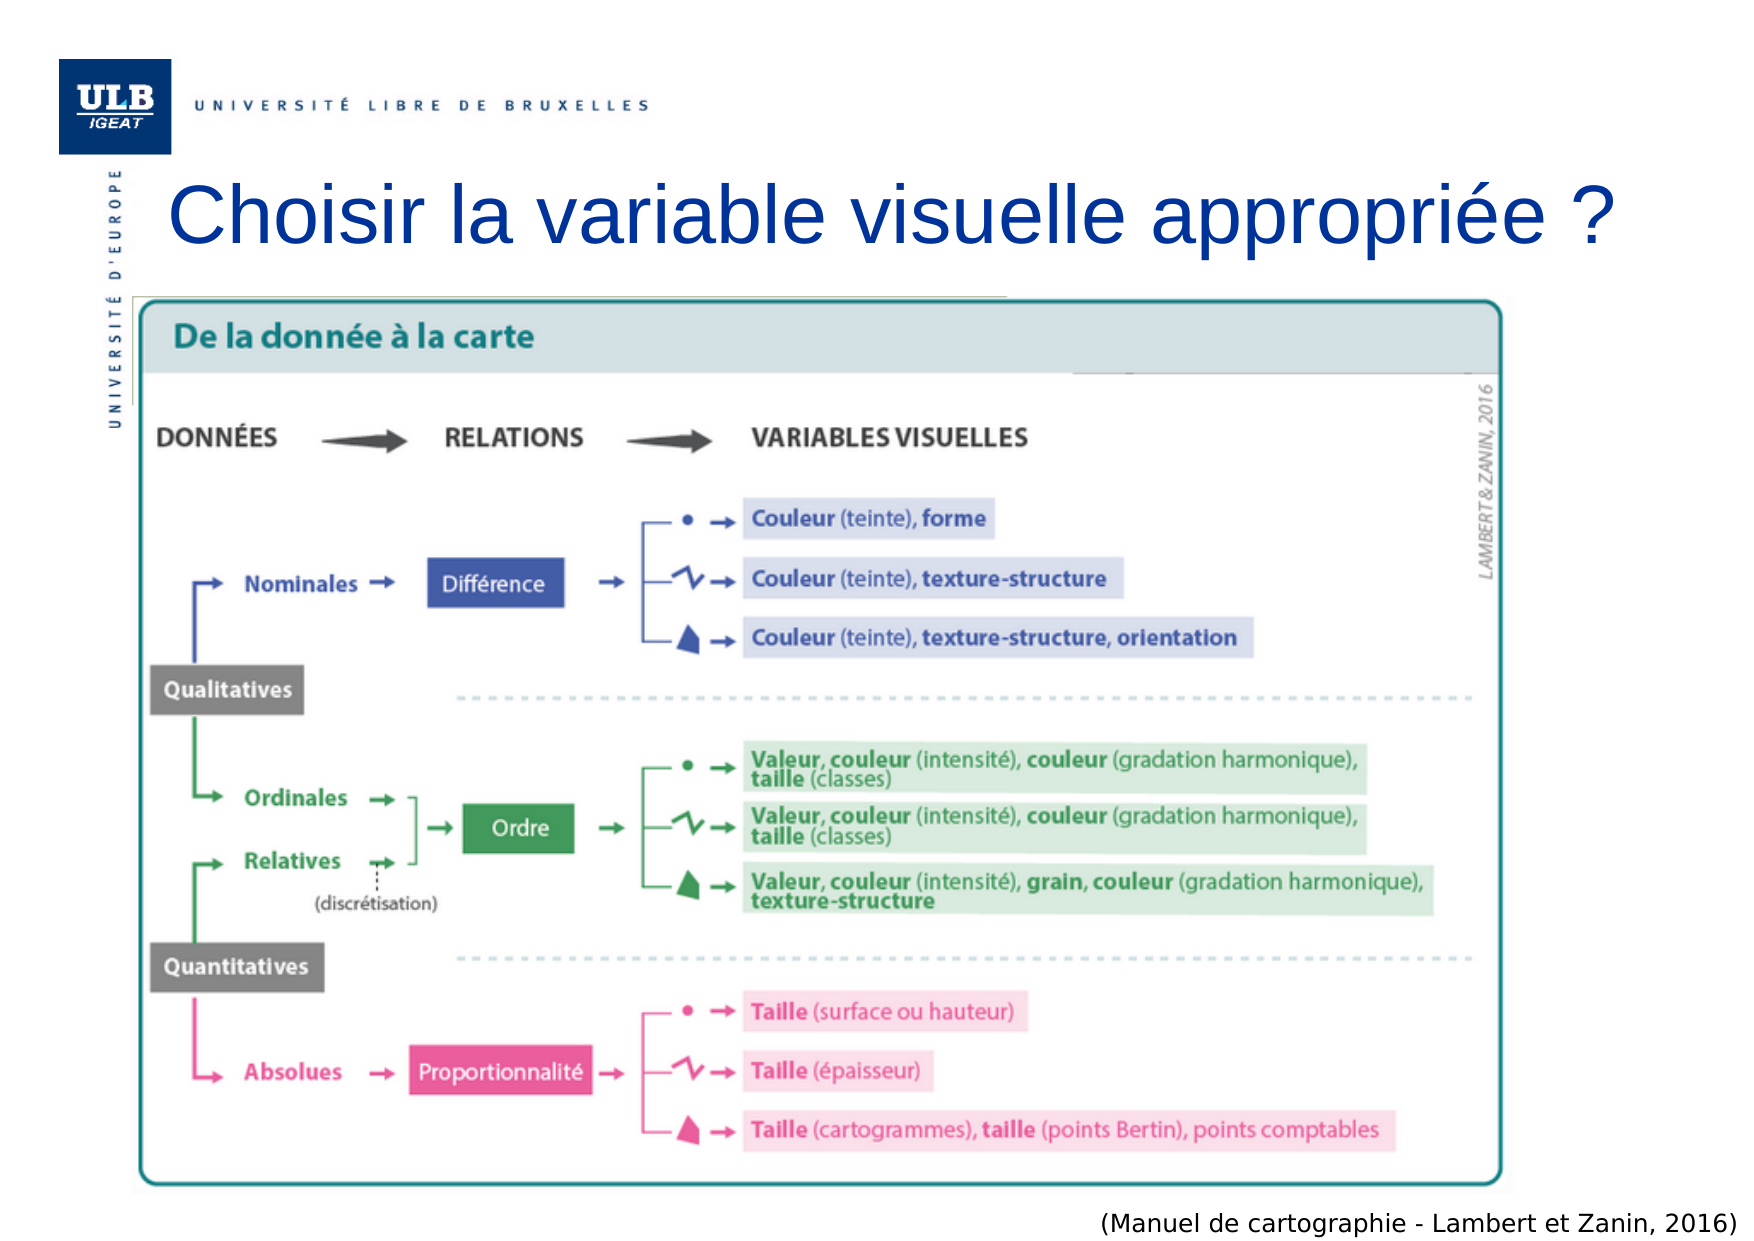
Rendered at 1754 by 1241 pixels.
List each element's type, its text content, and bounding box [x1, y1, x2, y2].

title Choisir la variable visuelle appropriée ? [132, 134, 1654, 306]
text_box (Manuel de cartographie - Lambert et Zanin, 2016) [1076, 1202, 1754, 1241]
picture [59, 59, 1695, 1194]
